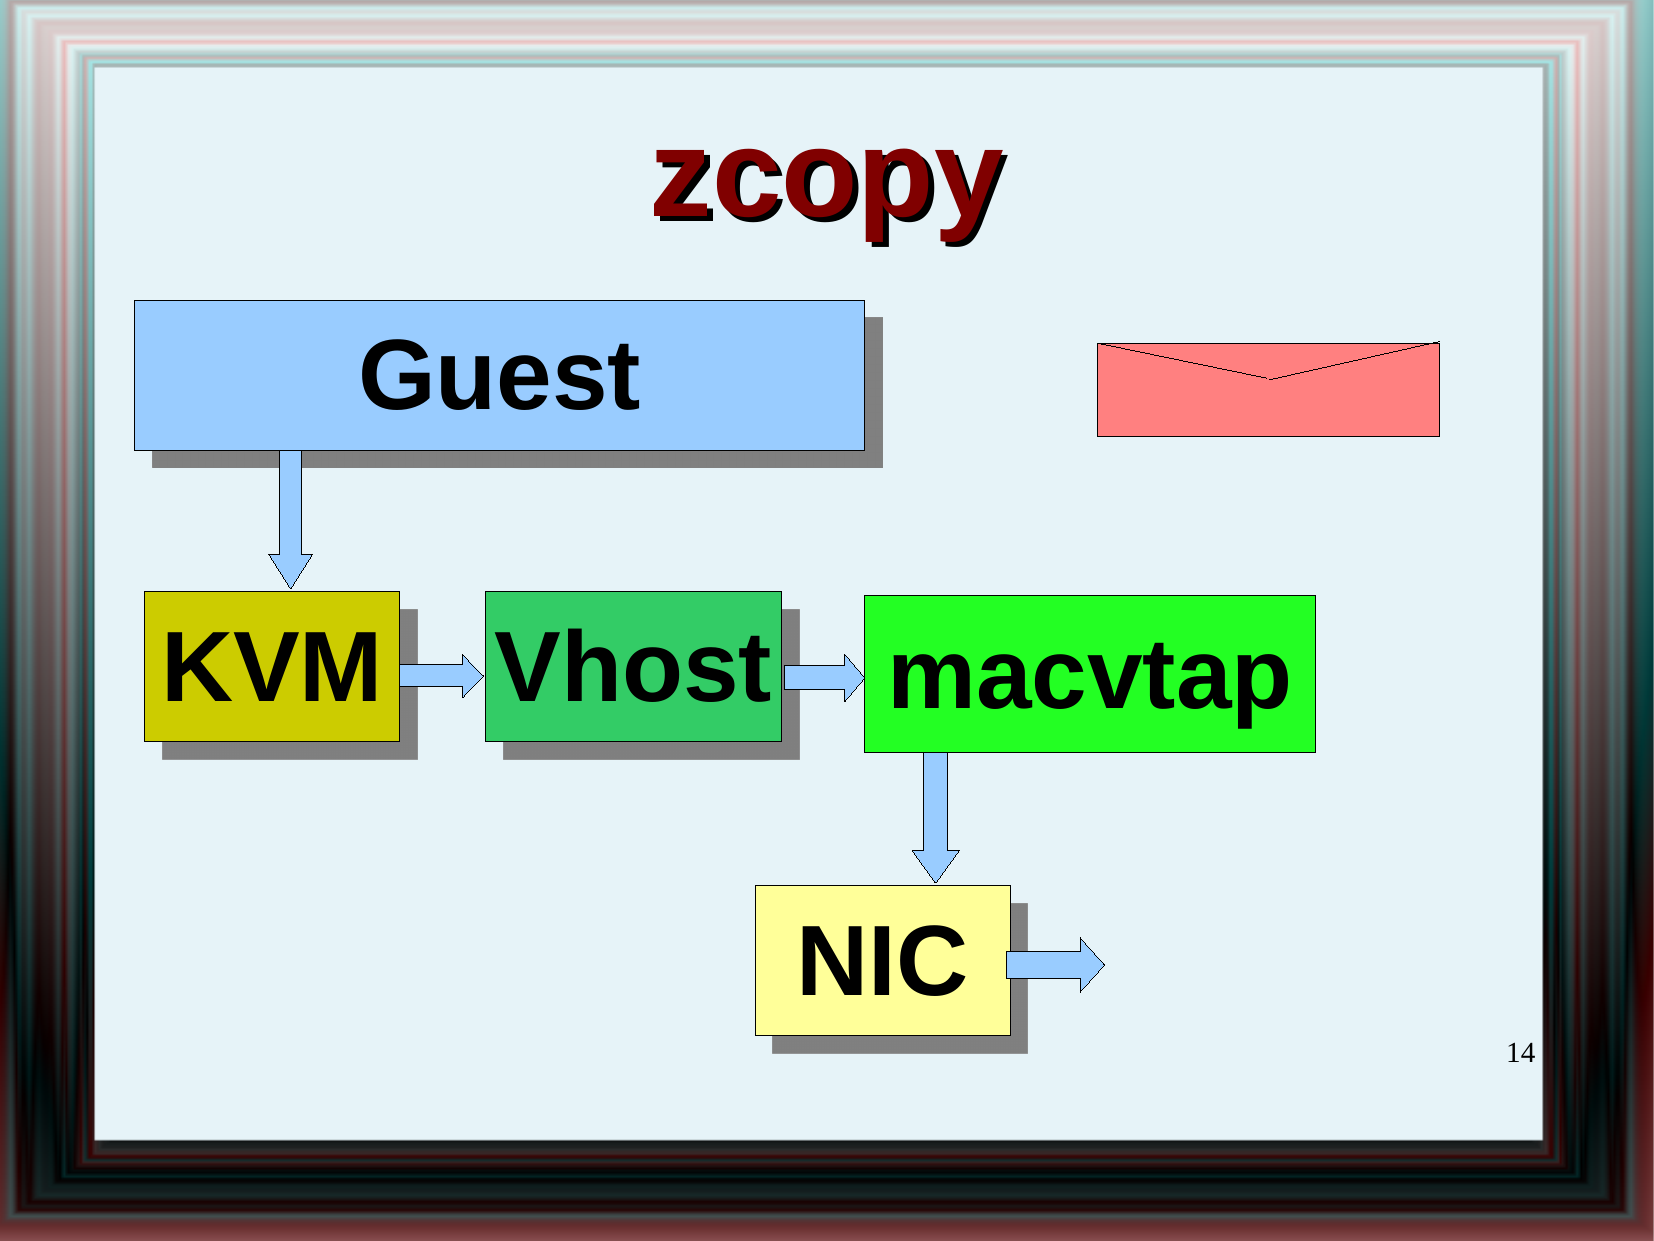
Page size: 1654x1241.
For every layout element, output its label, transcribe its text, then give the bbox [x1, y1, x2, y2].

text_box Guest [134, 300, 865, 451]
text_box [268, 450, 313, 589]
text_box NIC [755, 885, 1011, 1036]
text_box [912, 752, 960, 883]
text_box macvtap [864, 595, 1316, 753]
text_box [1097, 343, 1440, 437]
text_box KVM [144, 591, 400, 742]
text_box [784, 654, 865, 702]
text_box [399, 654, 484, 698]
text_box Vhost [485, 591, 782, 742]
picture [0, 0, 1654, 1241]
text_box [1006, 937, 1105, 993]
title zcopy [118, 102, 1536, 243]
